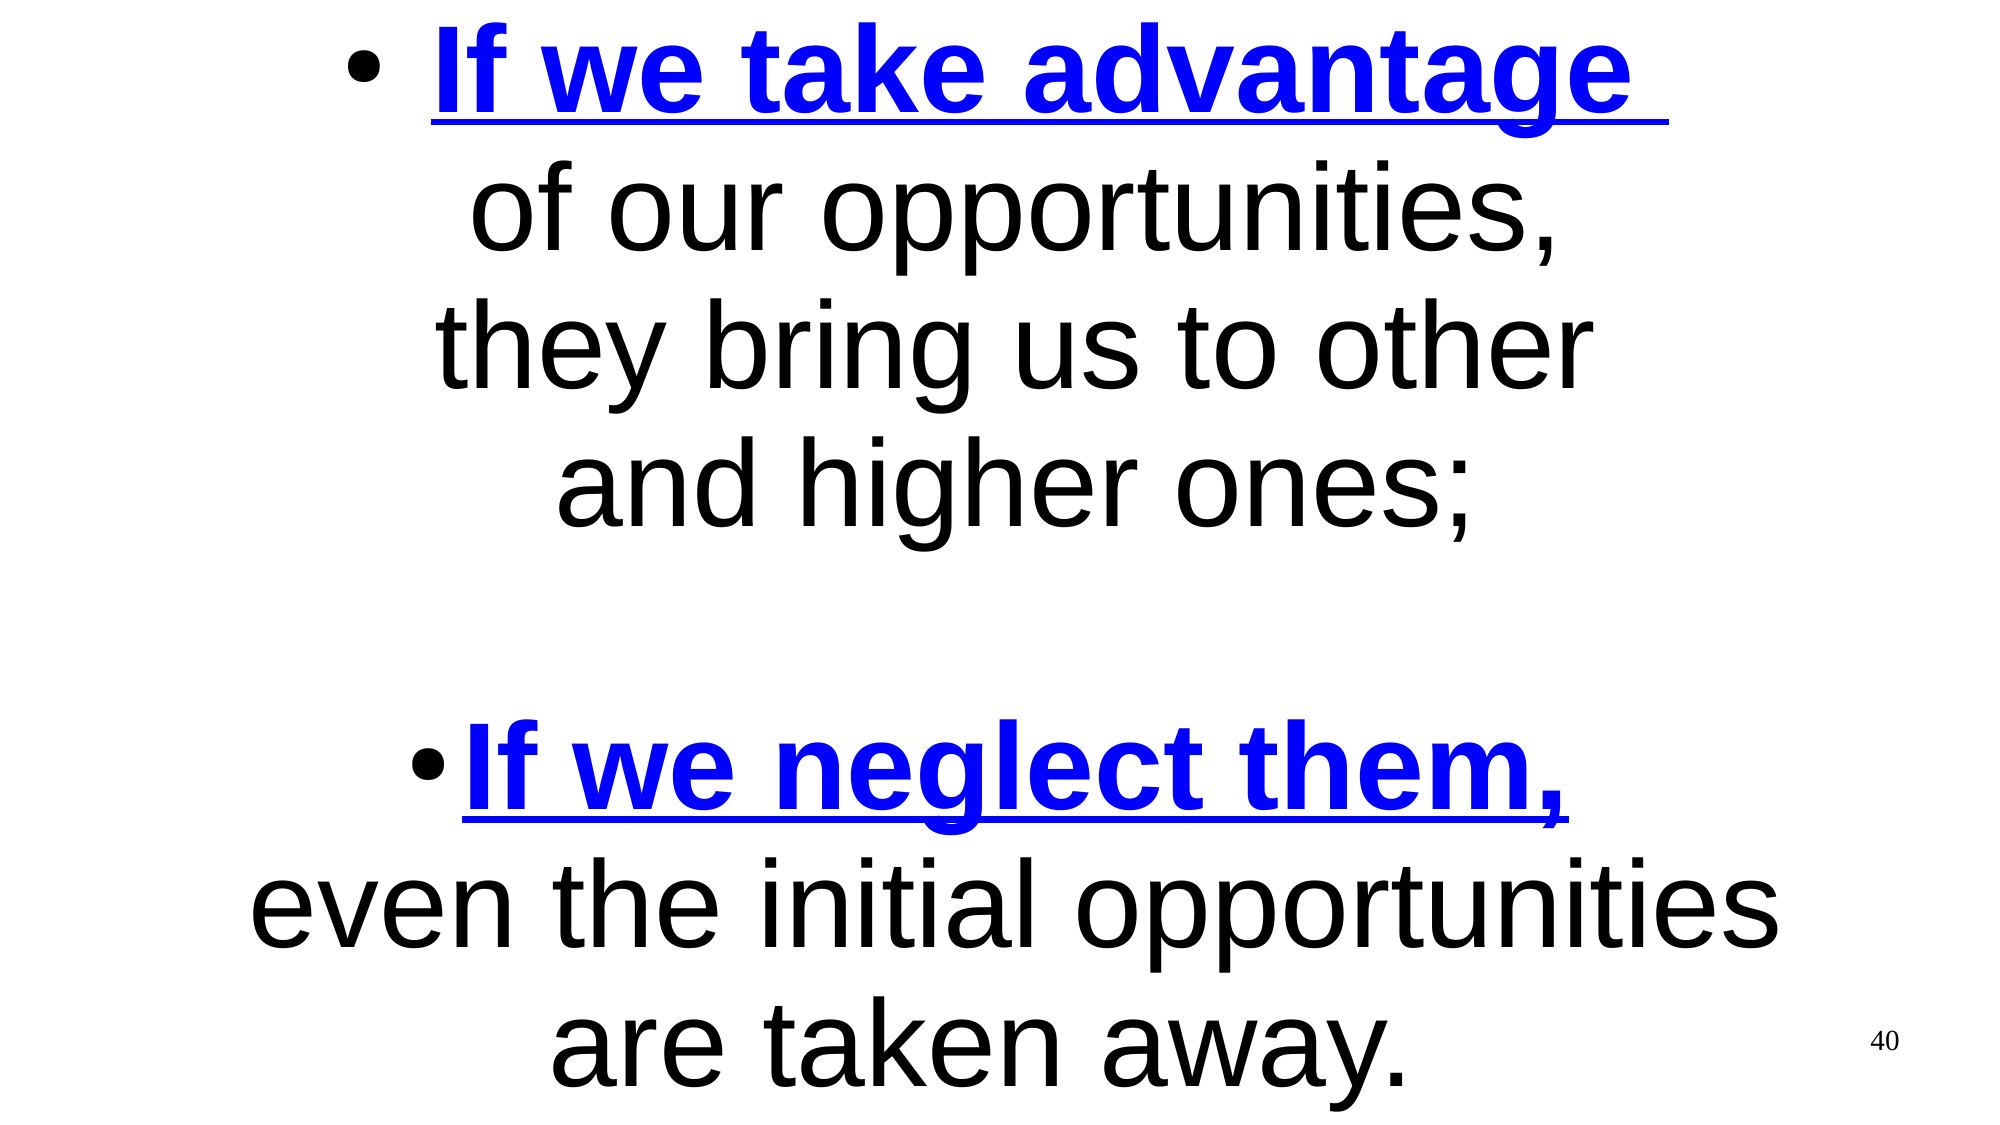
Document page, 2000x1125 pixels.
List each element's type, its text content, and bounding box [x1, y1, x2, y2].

list If we take advantage of our opportunities, they bring us to other and higher ones; If we neglect them, even the initial opportunities are taken away. [0, 0, 1996, 1123]
